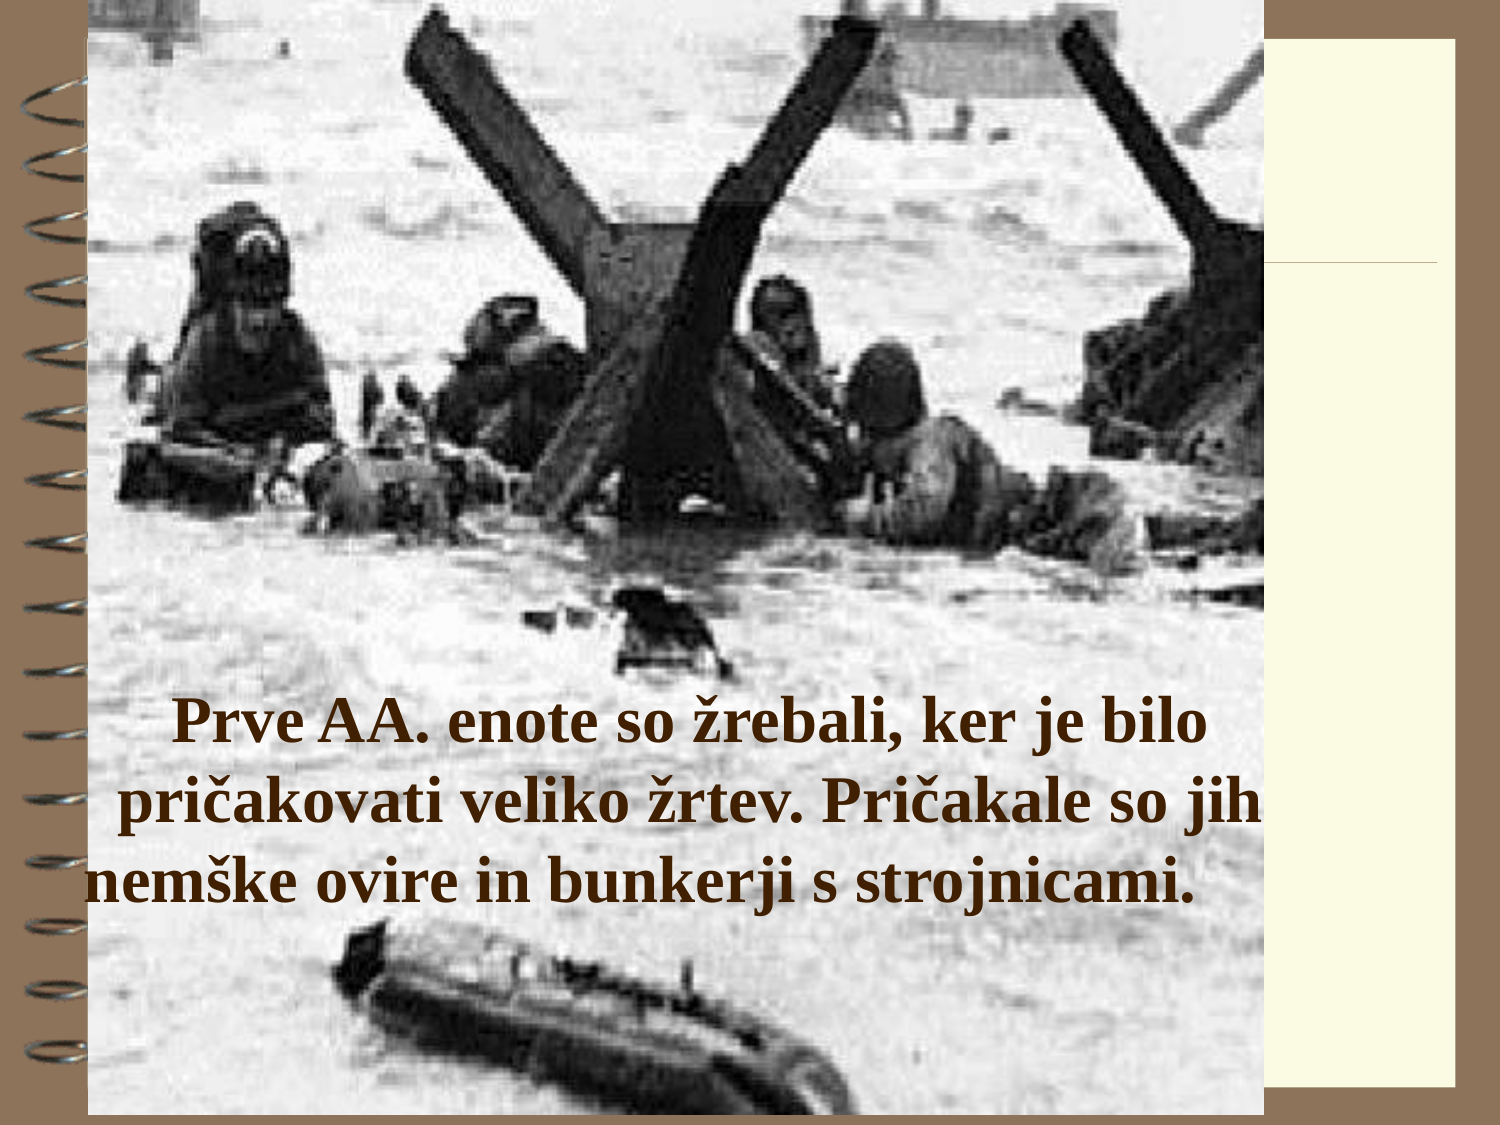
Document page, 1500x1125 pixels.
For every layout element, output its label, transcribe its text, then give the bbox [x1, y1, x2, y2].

text_box Prve AA. enote so žrebali, ker je bilo pričakovati veliko žrtev. Pričakale so jih nemške ovire in bunkerji s strojnicami. [0, 668, 1382, 924]
picture [0, 924, 1264, 1125]
picture [0, 0, 1264, 668]
